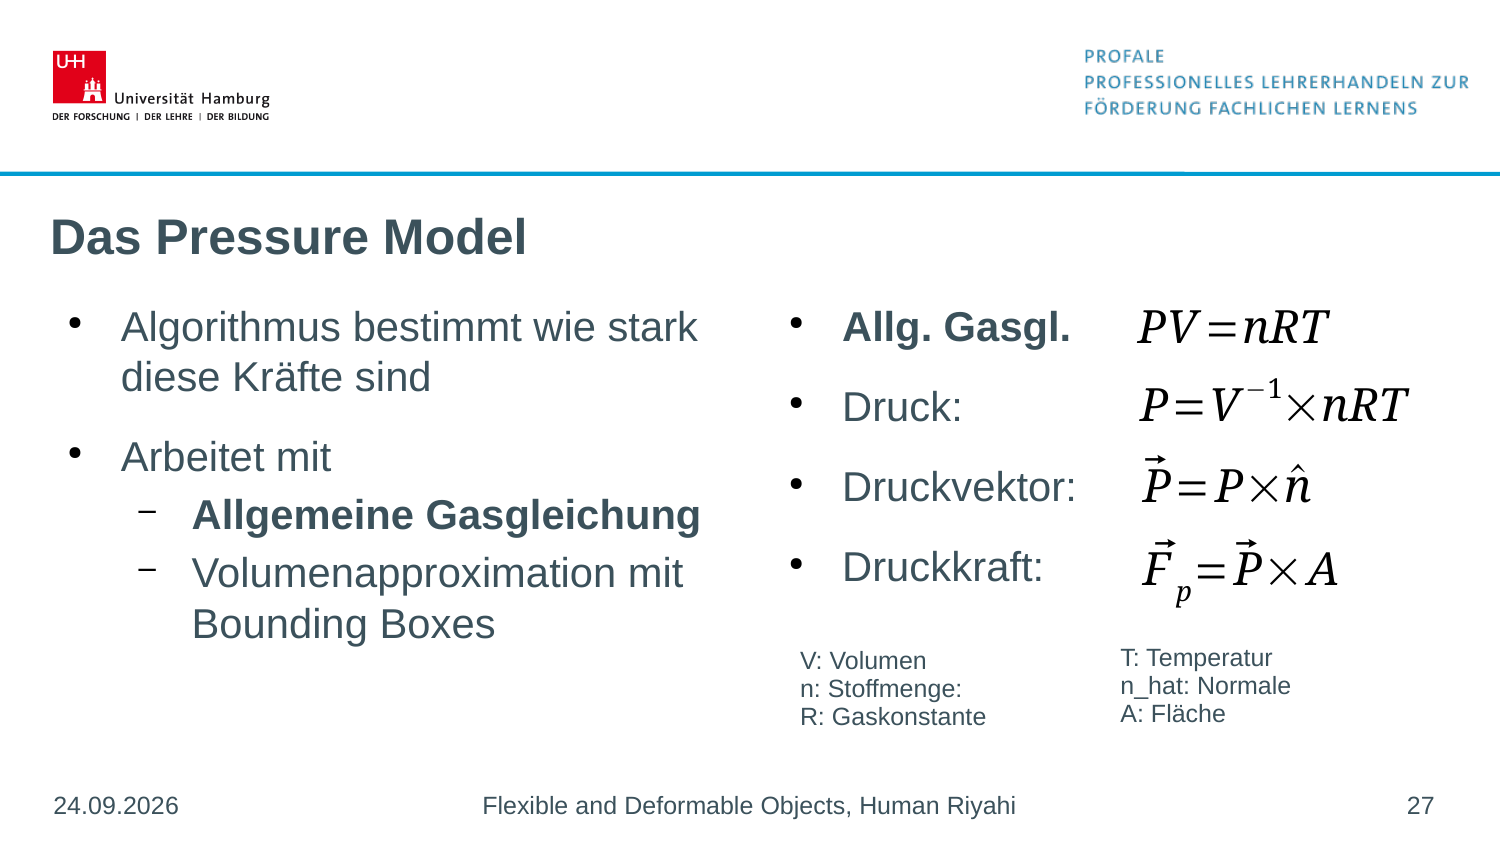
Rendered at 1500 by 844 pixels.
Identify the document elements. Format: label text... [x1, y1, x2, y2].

text_box 08.07.2026 [53, 782, 404, 827]
picture [0, 0, 322, 147]
text_box <number> [1084, 782, 1435, 827]
title Das Pressure Model [35, 197, 1436, 280]
chart [1136, 368, 1412, 435]
text_box V: Volumen n: Stoffmenge: R: Gaskonstante [785, 639, 1016, 763]
chart [1139, 536, 1340, 610]
chart [1134, 294, 1333, 357]
list Algorithmus bestimmt wie stark diese Kräfte sind Arbeitet mit Allgemeine Gasgleichung Volumenapproximation mit Bounding Boxes [35, 291, 760, 765]
list Allg. Gasgl. Druck: Druckvektor: Druckkraft: [756, 292, 1110, 361]
chart [1139, 453, 1314, 516]
picture [1085, 48, 1469, 115]
text_box Flexible and Deformable Objects, Human Riyahi [454, 782, 1046, 827]
text_box T: Temperatur n_hat: Normale A: Fläche [1105, 636, 1348, 788]
